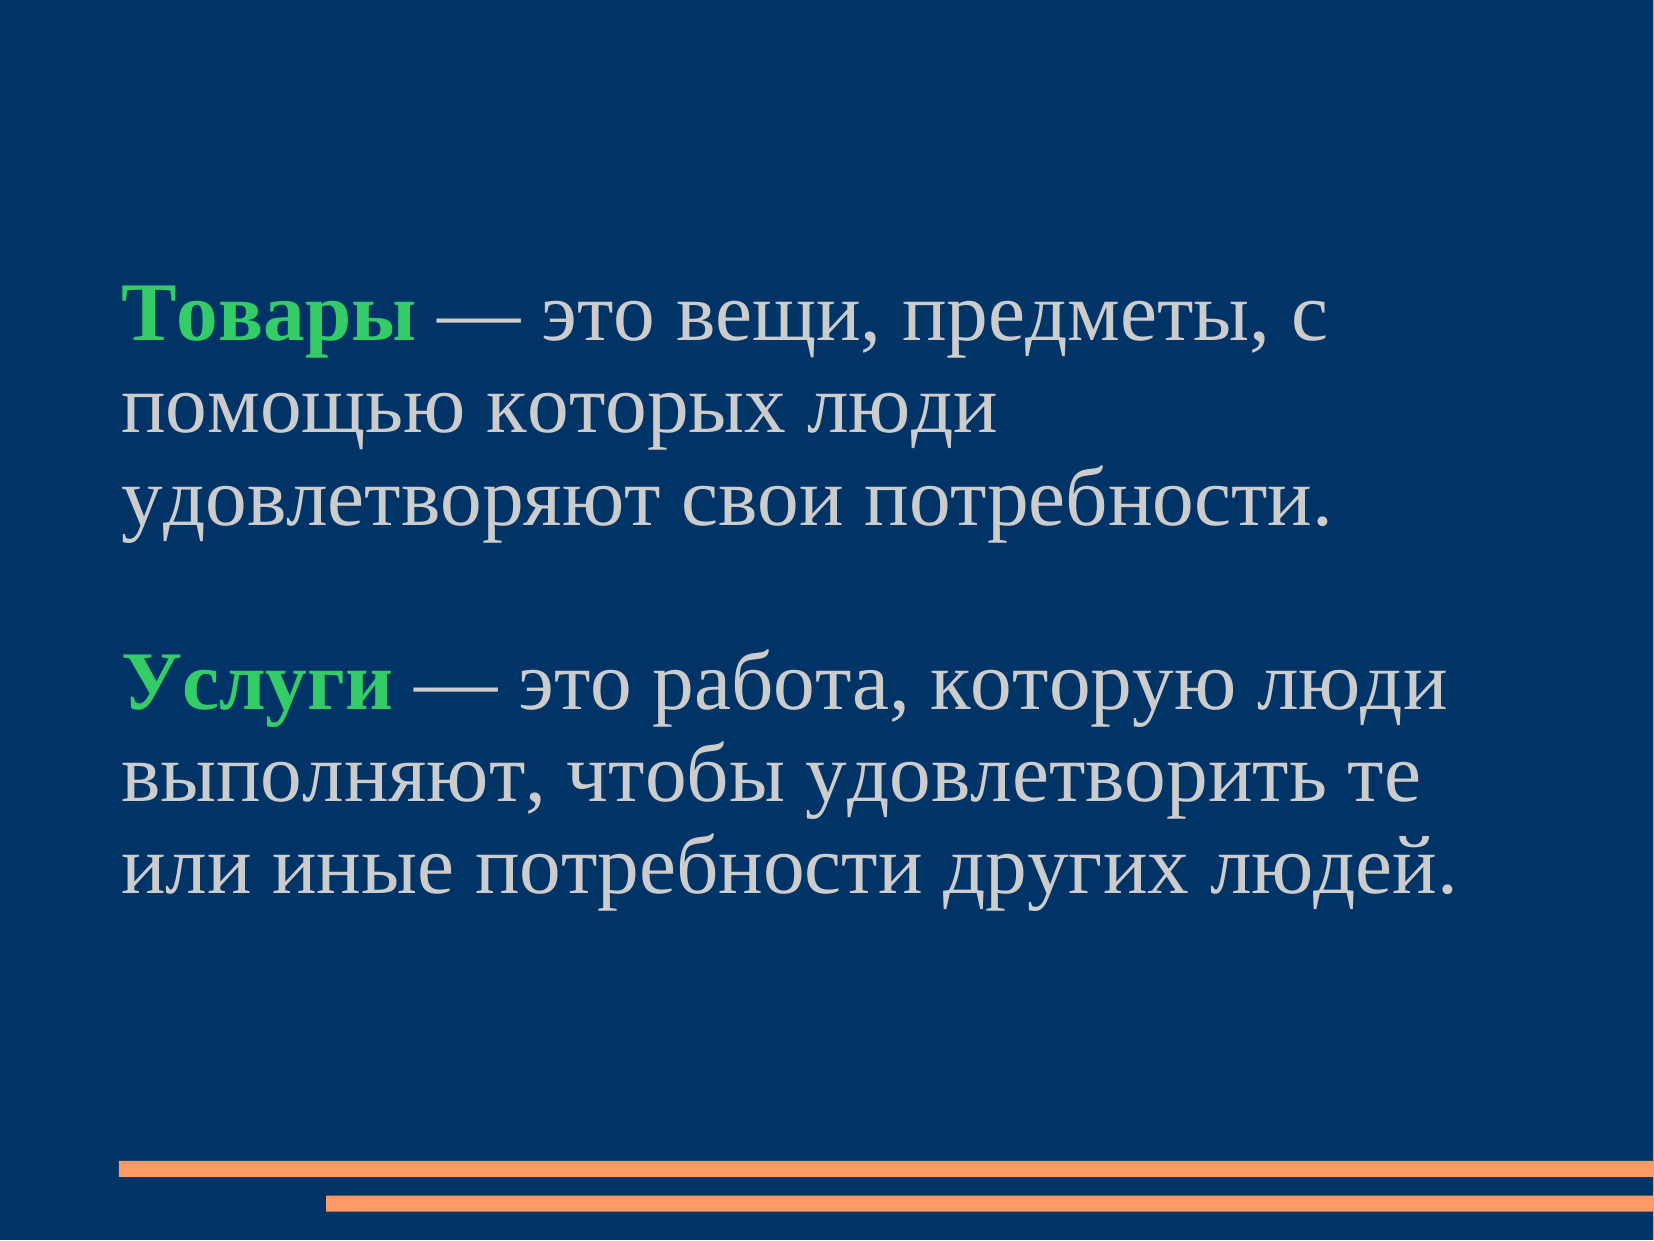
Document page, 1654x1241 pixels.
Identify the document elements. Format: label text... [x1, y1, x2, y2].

subtitle Товары — это вещи, предметы, с помощью которых люди удовлетворяют свои потребности. Услуги — это работа, которую люди выполняют, чтобы удовлетворить те или иные потребности других людей. [121, 46, 1534, 1132]
